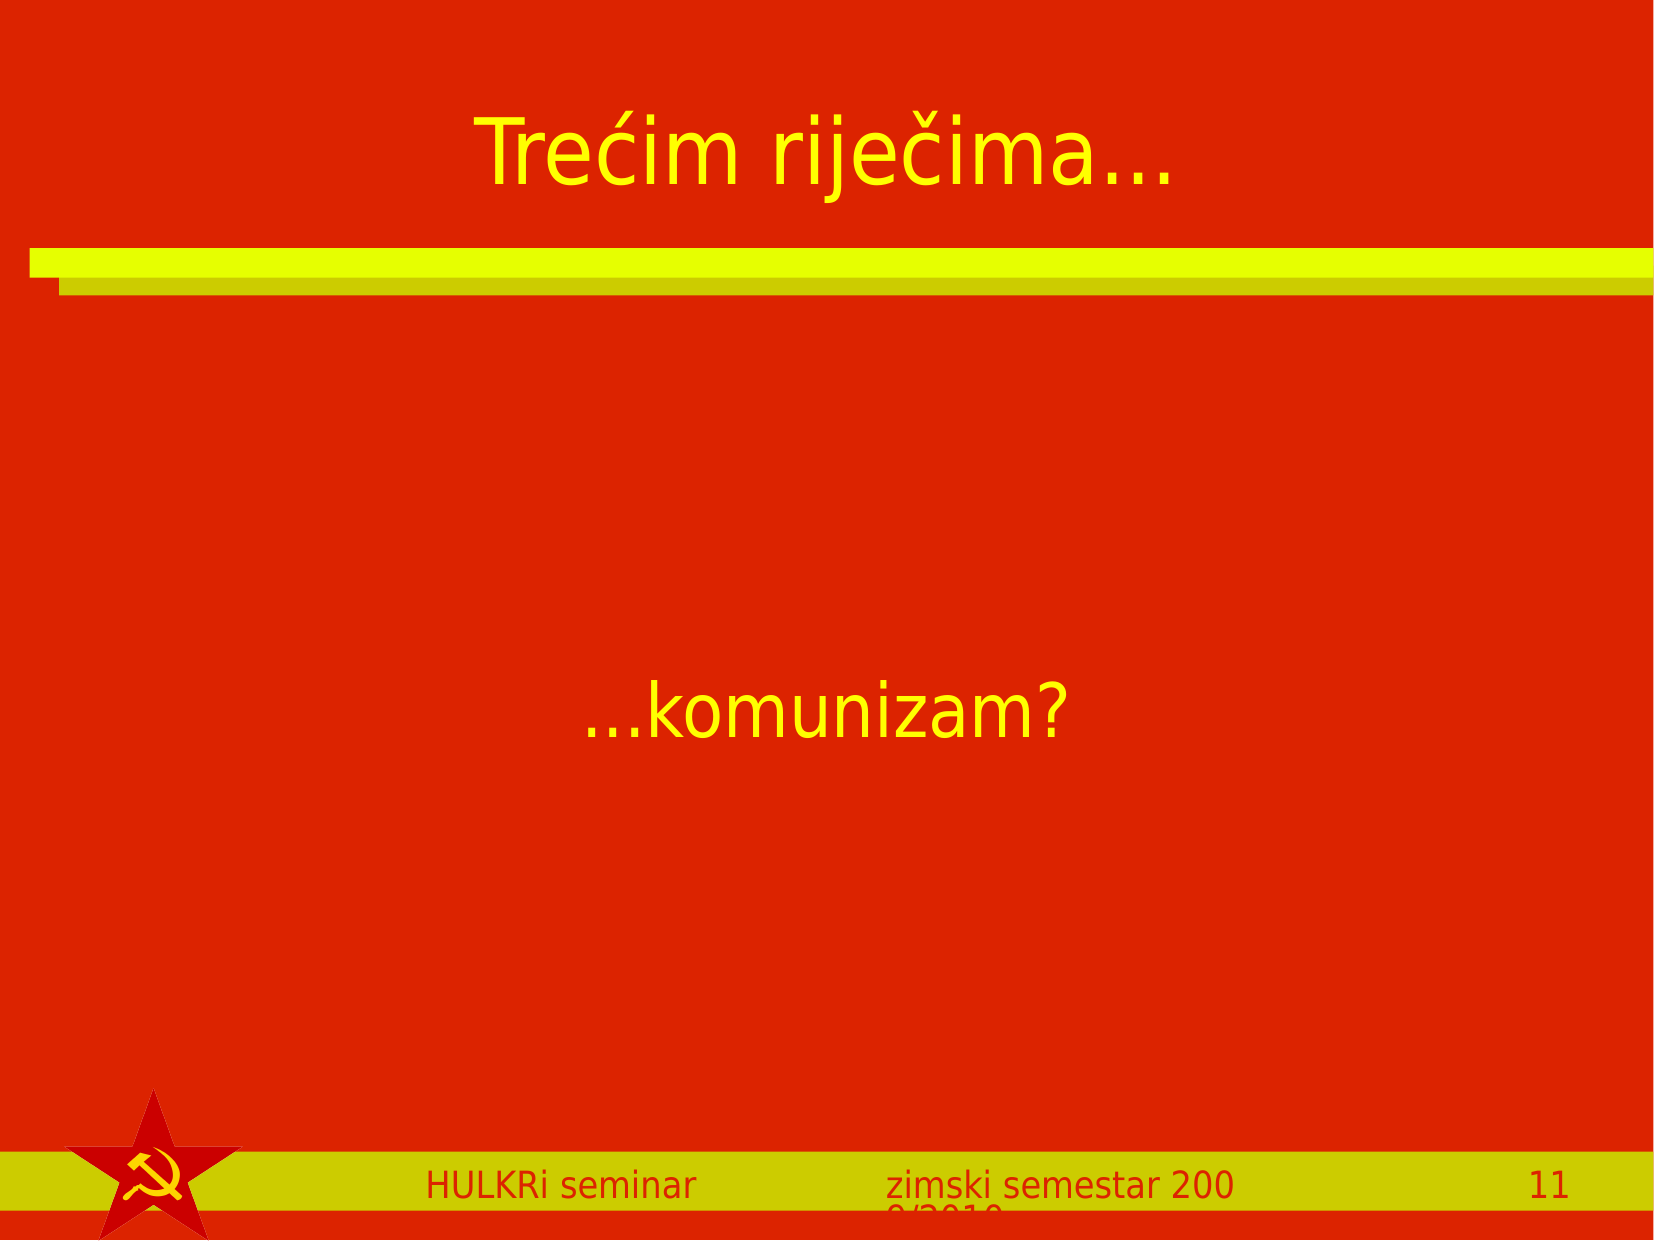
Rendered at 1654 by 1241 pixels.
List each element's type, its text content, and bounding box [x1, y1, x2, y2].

subtitle ...komunizam? [82, 309, 1571, 1114]
title Trećim riječima... [82, 56, 1571, 250]
picture [64, 1088, 243, 1241]
